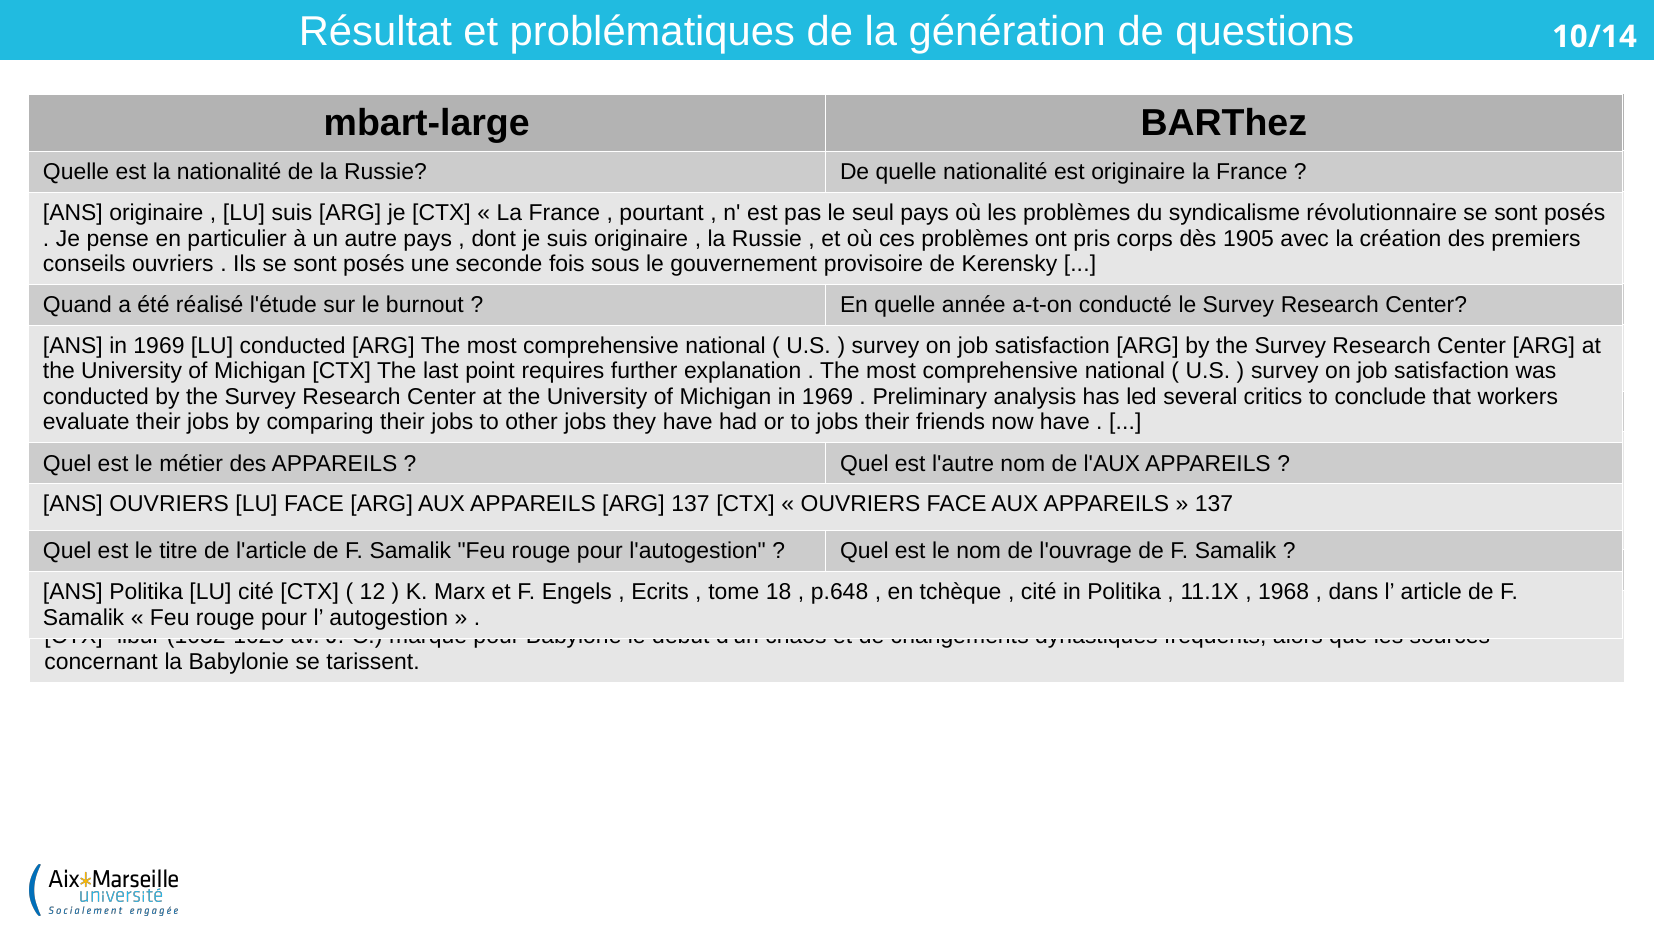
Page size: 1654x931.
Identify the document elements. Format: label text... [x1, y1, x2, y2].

table_cell Quel est le titre de l'article de F. Samalik "Feu rouge pour l'autogestion" ? [29, 531, 825, 571]
text_box Résultat et problématiques de la génération de questions [0, 0, 1654, 62]
table_cell [ANS] originaire , [LU] suis [ARG] je [CTX] « La France , pourtant , n' est pas le seul pays où les problèmes du syndicalisme révolutionnaire se sont posés . Je pense en particulier à un autre pays , dont je suis originaire , la Russie , et où ces problèmes ont pris corps dès 1905 avec la création des premiers conseils ouvriers . Ils se sont posés une seconde fois sous le gouvernement provisoire de Kerensky [...] [29, 193, 1622, 284]
table_cell Quel est le métier des APPAREILS ? [29, 443, 825, 483]
table_cell [ANS] in 1969 [LU] conducted [ARG] The most comprehensive national ( U.S. ) survey on job satisfaction [ARG] by the Survey Research Center [ARG] at the University of Michigan [CTX] The last point requires further explanation . The most comprehensive national ( U.S. ) survey on job satisfaction was conducted by the Survey Research Center at the University of Michigan in 1969 . Preliminary analysis has led several critics to conclude that workers evaluate their jobs by comparing their jobs to other jobs they have had or to jobs their friends now have . [...] [29, 326, 1622, 442]
table_cell Quel est le nom de l'ouvrage de F. Samalik ? [826, 531, 1622, 571]
table_header BARThez [826, 95, 1622, 151]
table_cell [ANS] le début d'un chaos et de changements dynastiques fréquents [LU] marque [ARG] pour Babylone [CTX] -libur (1032-1025 av. J.-C.) marque pour Babylone le début d'un chaos et de changements dynastiques fréquents, alors que les sources concernant la Babylonie se tarissent. [30, 591, 1624, 682]
picture [29, 864, 178, 916]
table_cell [ANS] Politika [LU] cité [CTX] ( 12 ) K. Marx et F. Engels , Ecrits , tome 18 , p.648 , en tchèque , cité in Politika , 11.1X , 1968 , dans l’ article de F. Samalik « Feu rouge pour l’ autogestion » . [29, 572, 1622, 638]
table_cell Quelle est la nationalité de la Russie? [29, 152, 825, 192]
table_cell [ANS] OUVRIERS [LU] FACE [ARG] AUX APPAREILS [ARG] 137 [CTX] « OUVRIERS FACE AUX APPAREILS » 137 [29, 484, 1622, 530]
table_header mbart-large [29, 95, 825, 151]
table_cell Quand a été réalisé l'étude sur le burnout ? [29, 285, 825, 325]
table_cell Quel est l'autre nom de l'AUX APPAREILS ? [826, 443, 1622, 483]
table_cell De quelle nationalité est originaire la France ? [826, 152, 1622, 192]
table_cell En quelle année a-t-on conducté le Survey Research Center? [826, 285, 1622, 325]
